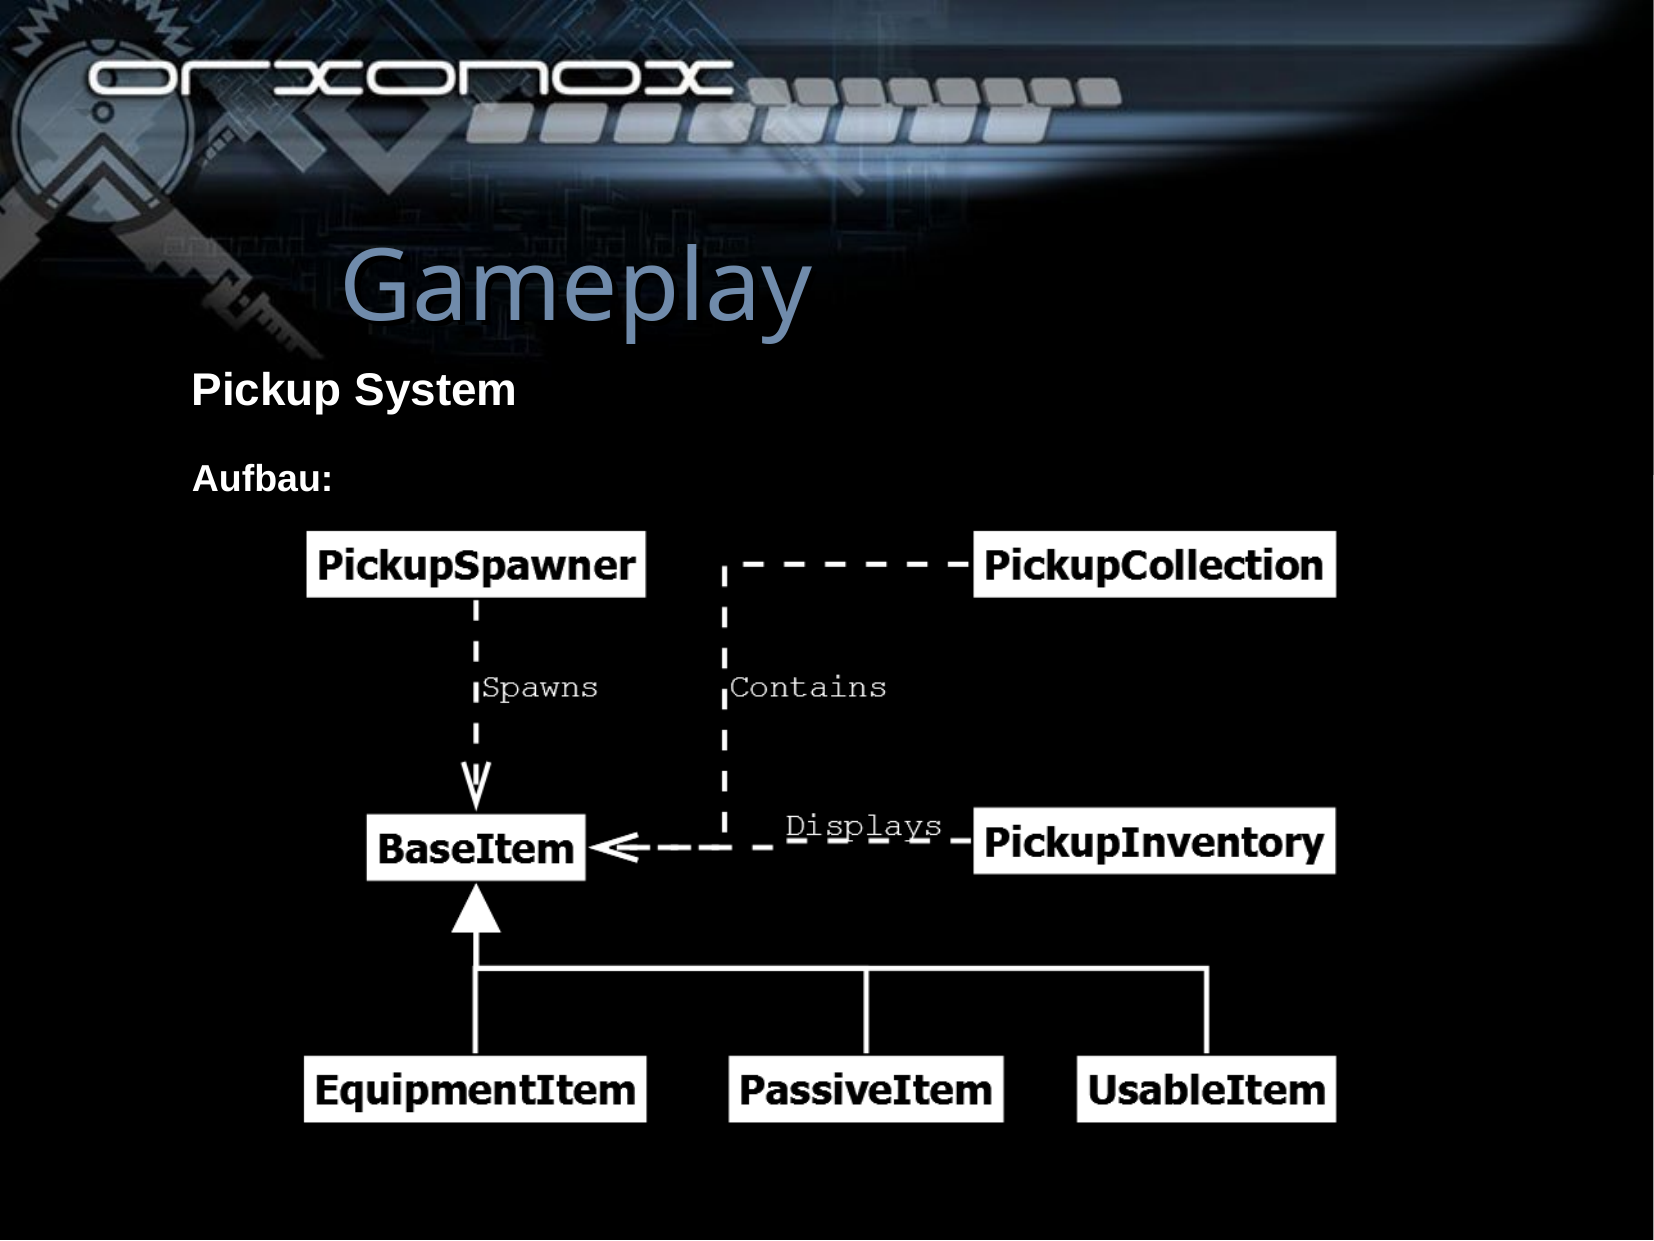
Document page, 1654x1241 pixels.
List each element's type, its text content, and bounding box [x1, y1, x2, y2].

text_box Pickup System Aufbau: [177, 354, 581, 515]
picture [0, 0, 1654, 475]
picture [299, 526, 1343, 1129]
text_box Gameplay [324, 205, 1300, 261]
